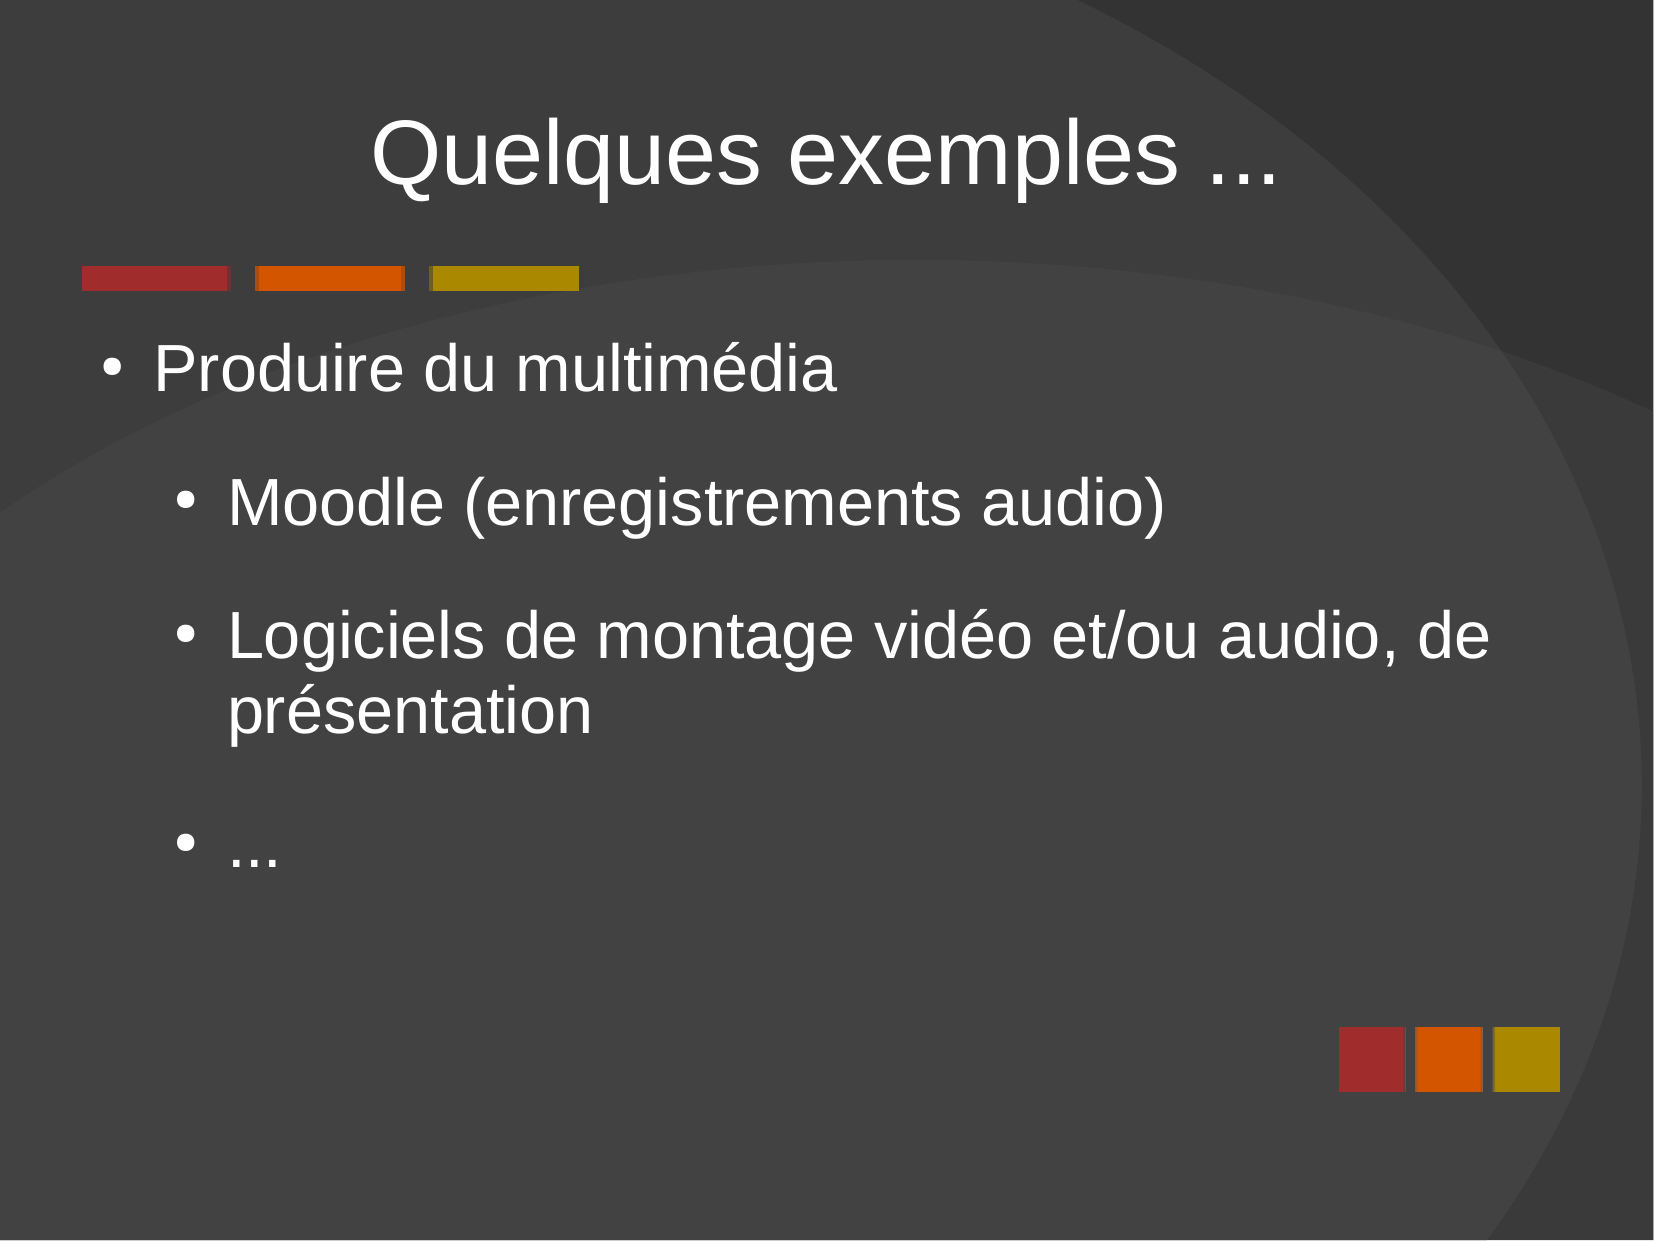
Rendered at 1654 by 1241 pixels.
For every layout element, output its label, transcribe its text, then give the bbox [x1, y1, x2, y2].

picture [82, 266, 579, 291]
list Produire du multimédia Moodle (enregistrements audio) Logiciels de montage vidéo et/ou audio, de présentation ... [82, 330, 1571, 1087]
picture [1339, 1087, 1560, 1092]
title Quelques exemples ... [82, 49, 1571, 257]
